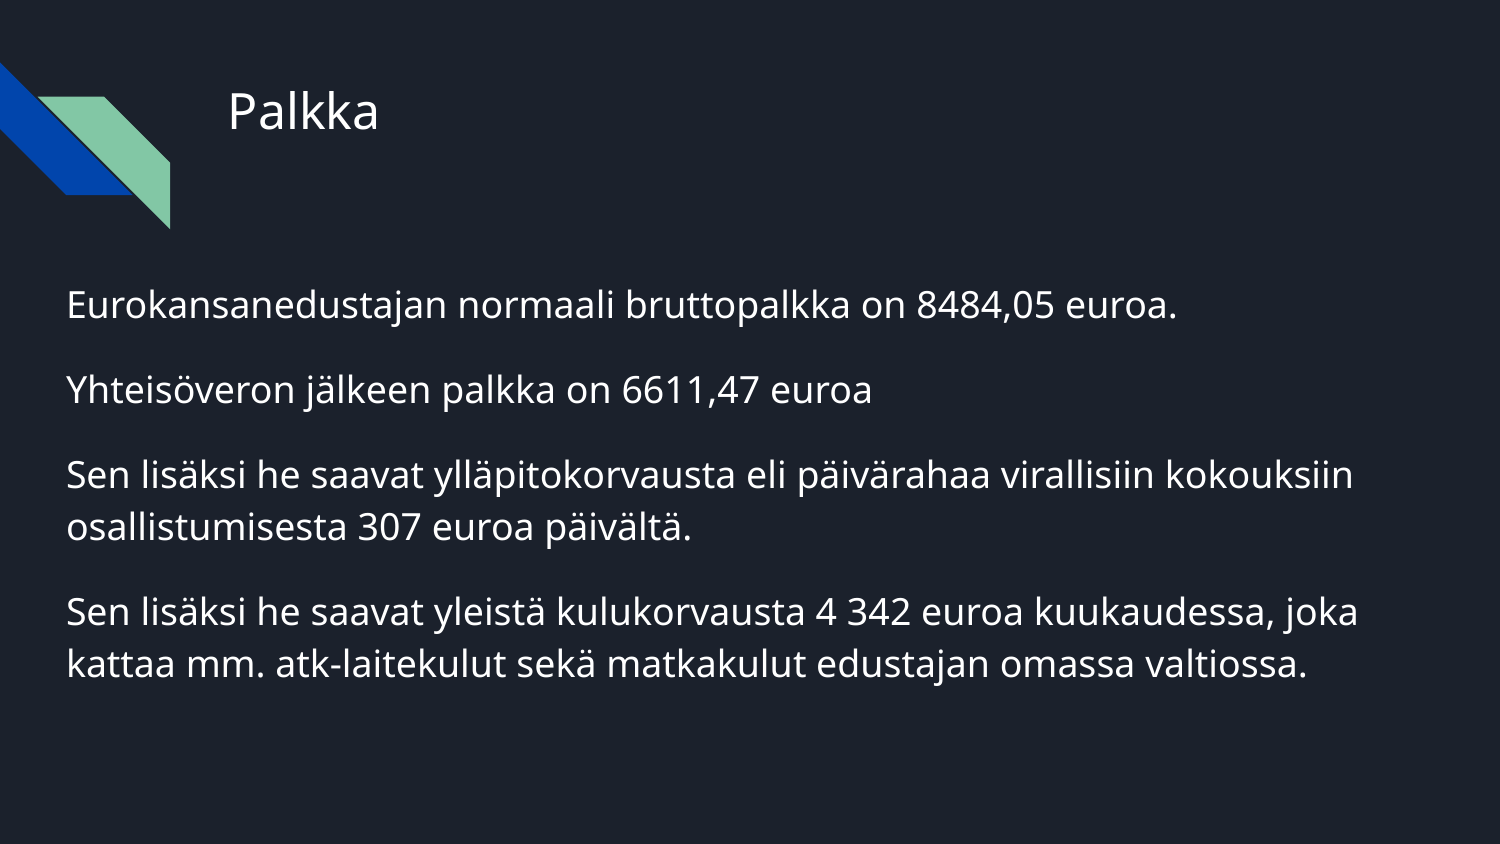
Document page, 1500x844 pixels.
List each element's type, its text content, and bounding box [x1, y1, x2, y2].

title Palkka [212, 64, 1368, 181]
list Eurokansanedustajan normaali bruttopalkka on 8484,05 euroa. Yhteisöveron jälkeen palkka on 6611,47 euroa Sen lisäksi he saavat ylläpitokorvausta eli päivärahaa virallisiin kokouksiin osallistumisesta 307 euroa päivältä. Sen lisäksi he saavat yleistä kulukorvausta 4 342 euroa kuukaudessa, joka kattaa mm. atk-laitekulut sekä matkakulut edustajan omassa valtiossa. [51, 181, 1449, 742]
